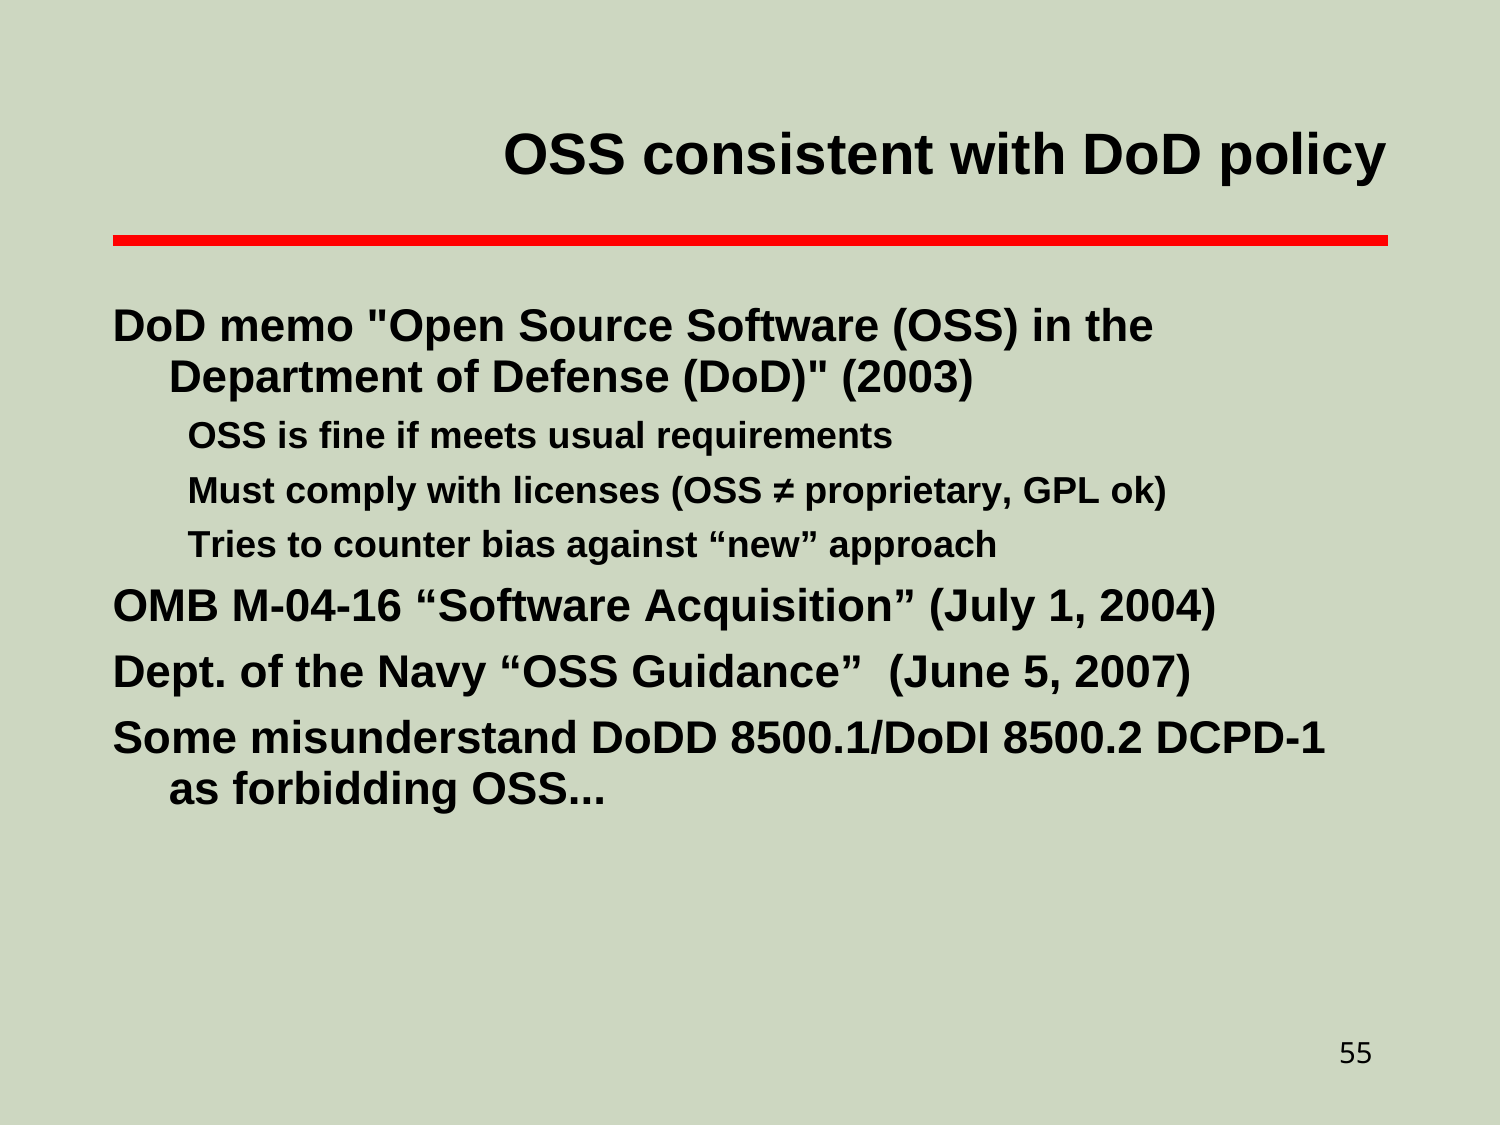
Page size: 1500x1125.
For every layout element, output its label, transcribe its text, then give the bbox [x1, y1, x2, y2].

list DoD memo "Open Source Software (OSS) in the Department of Defense (DoD)" (2003) OSS is fine if meets usual requirements Must comply with licenses (OSS ≠ proprietary, GPL ok) Tries to counter bias against “new” approach OMB M-04-16 “Software Acquisition” (July 1, 2004) Dept. of the Navy “OSS Guidance” (June 5, 2007) Some misunderstand DoDD 8500.1/DoDI 8500.2 DCPD-1 as forbidding OSS... [112, 299, 1388, 1084]
title OSS consistent with DoD policy [337, 93, 1388, 217]
